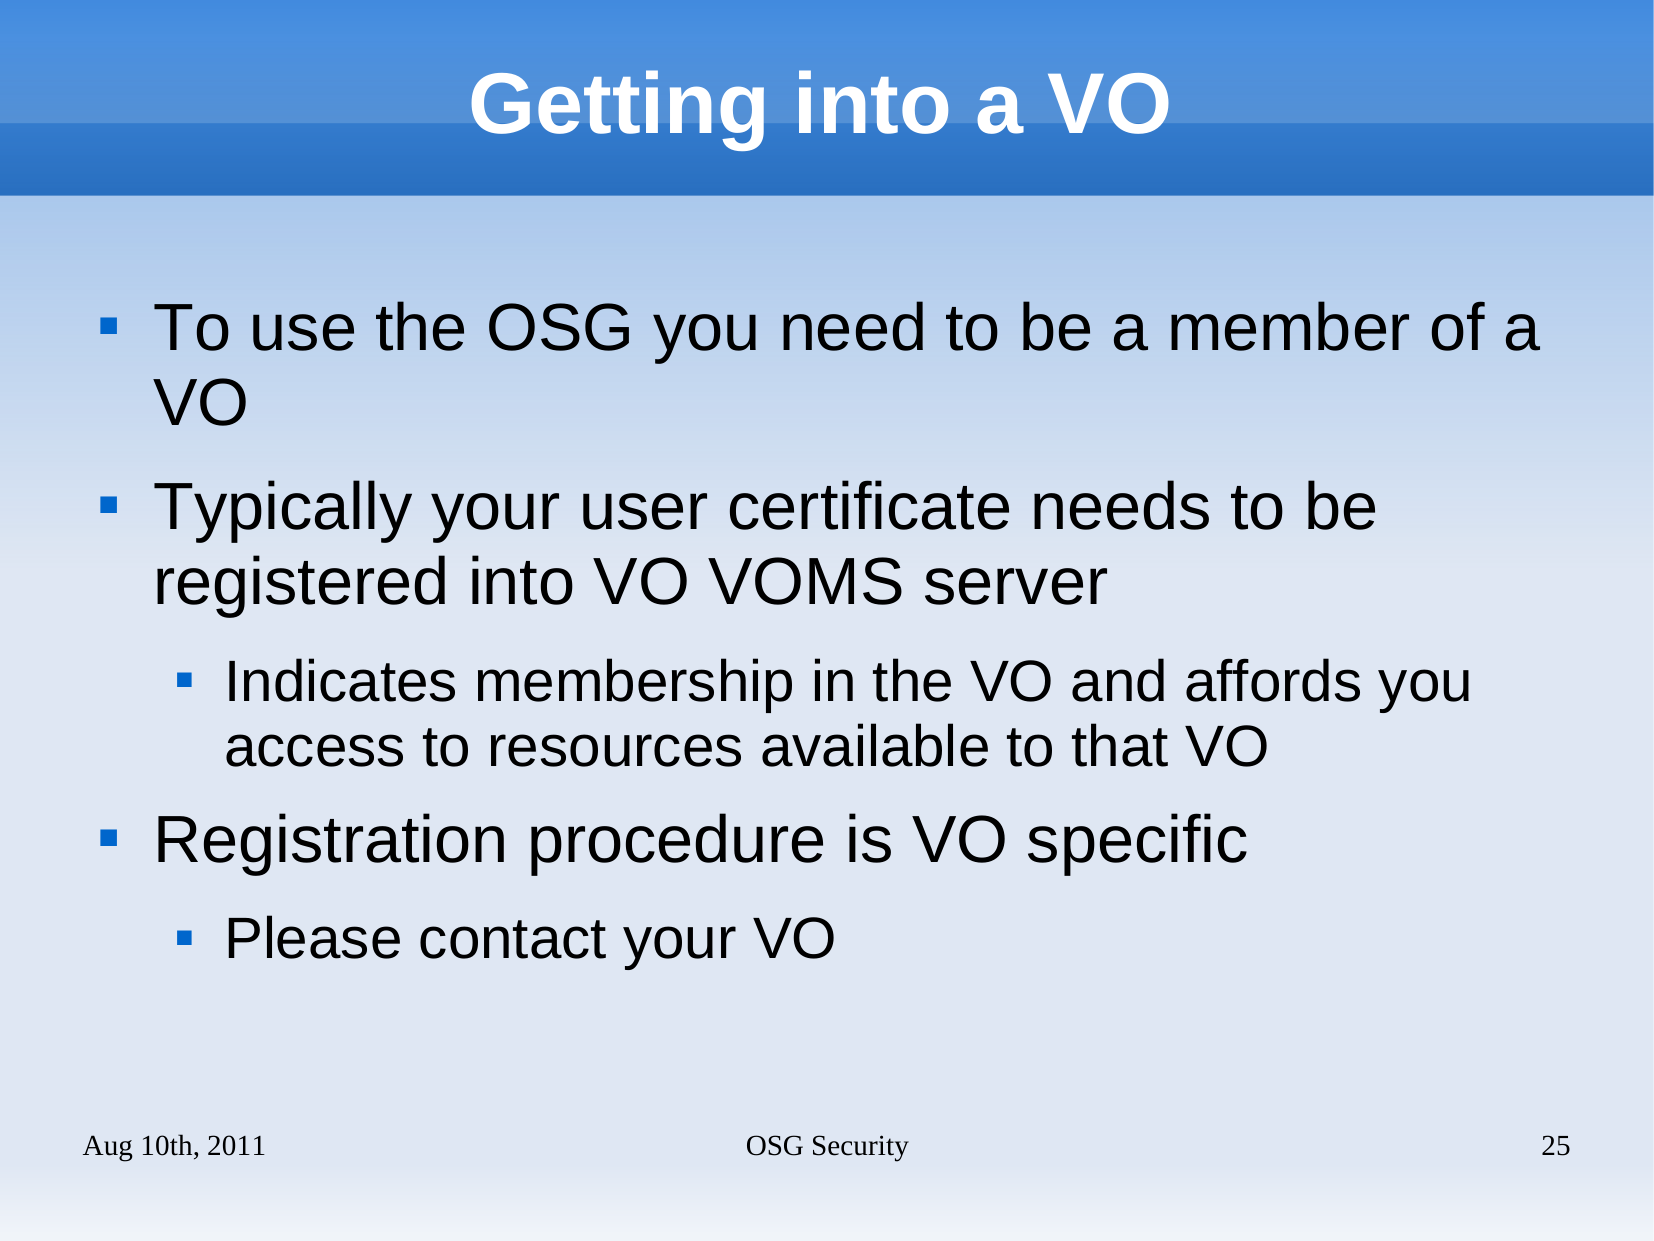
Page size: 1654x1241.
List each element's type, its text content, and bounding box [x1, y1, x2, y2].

list To use the OSG you need to be a member of a VO Typically your user certificate needs to be registered into VO VOMS server Indicates membership in the VO and affords you access to resources available to that VO Registration procedure is VO specific Please contact your VO [82, 290, 1571, 1109]
title Getting into a VO [76, 0, 1565, 208]
picture [0, 0, 1654, 1241]
